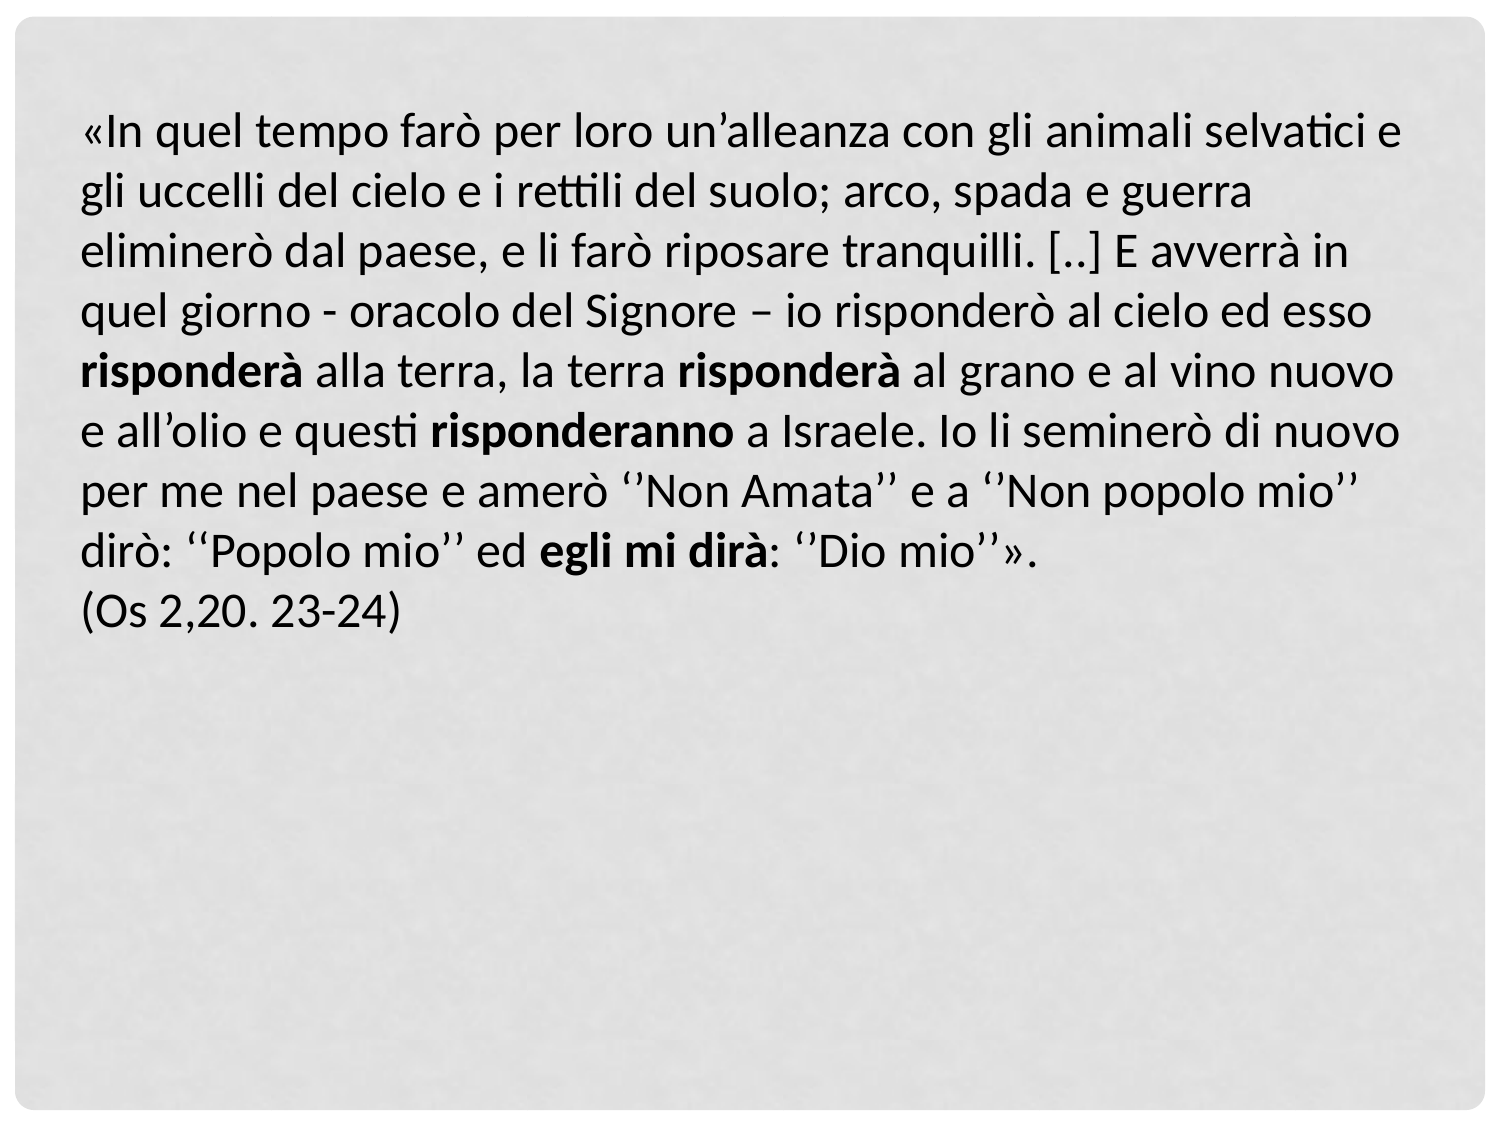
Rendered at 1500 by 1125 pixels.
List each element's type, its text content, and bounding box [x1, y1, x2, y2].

text_box «In quel tempo farò per loro un’alleanza con gli animali selvatici e gli uccelli del cielo e i rettili del suolo; arco, spada e guerra eliminerò dal paese, e li farò riposare tranquilli. [..] E avverrà in quel giorno - oracolo del Signore – io risponderò al cielo ed esso risponderà alla terra, la terra risponderà al grano e al vino nuovo e all’olio e questi risponderanno a Israele. Io li seminerò di nuovo per me nel paese e amerò ‘’Non Amata’’ e a ‘’Non popolo mio’’ dirò: ‘‘Popolo mio’’ ed egli mi dirà: ‘’Dio mio’’». (Os 2,20. 23-24) [64, 90, 1436, 762]
